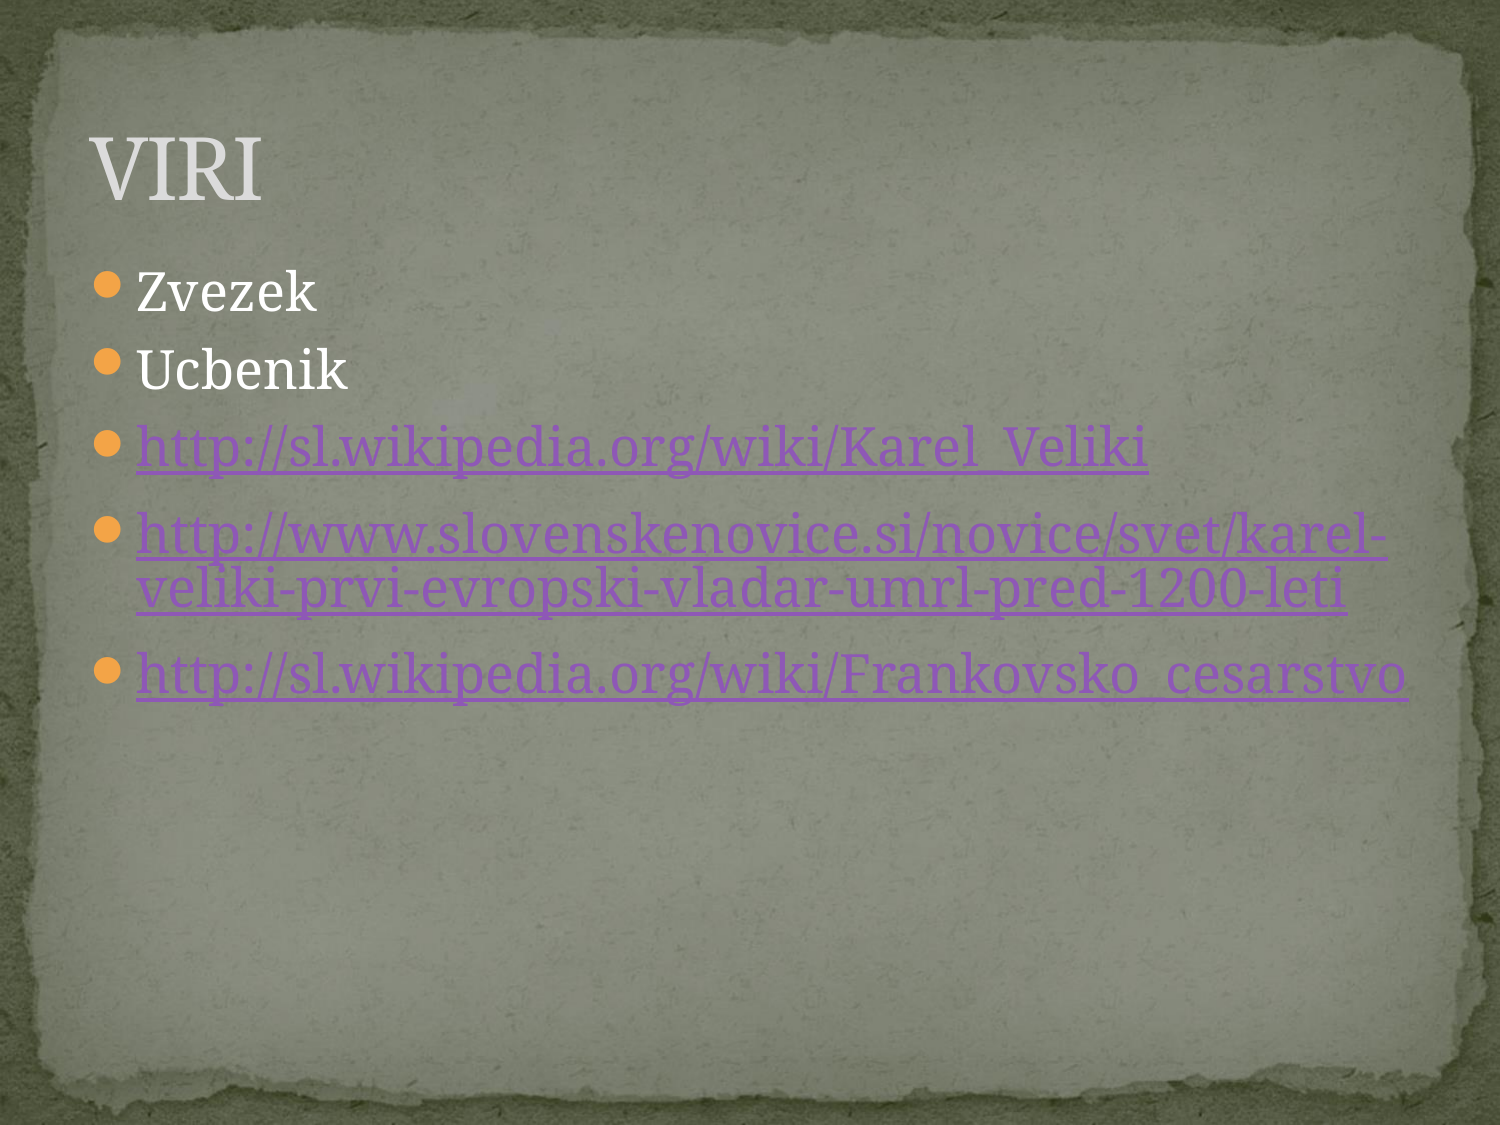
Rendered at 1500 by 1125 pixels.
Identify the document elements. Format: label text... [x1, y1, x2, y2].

picture [0, 0, 1500, 1125]
list Zvezek Ucbenik http://sl.wikipedia.org/wiki/Karel_Veliki http://www.slovenskenovice.si/novice/svet/karel-veliki-prvi-evropski-vladar-umrl-pred-1200-leti http://sl.wikipedia.org/wiki/Frankovsko_cesarstvo [75, 249, 1425, 1000]
title VIRI [75, 24, 1425, 225]
